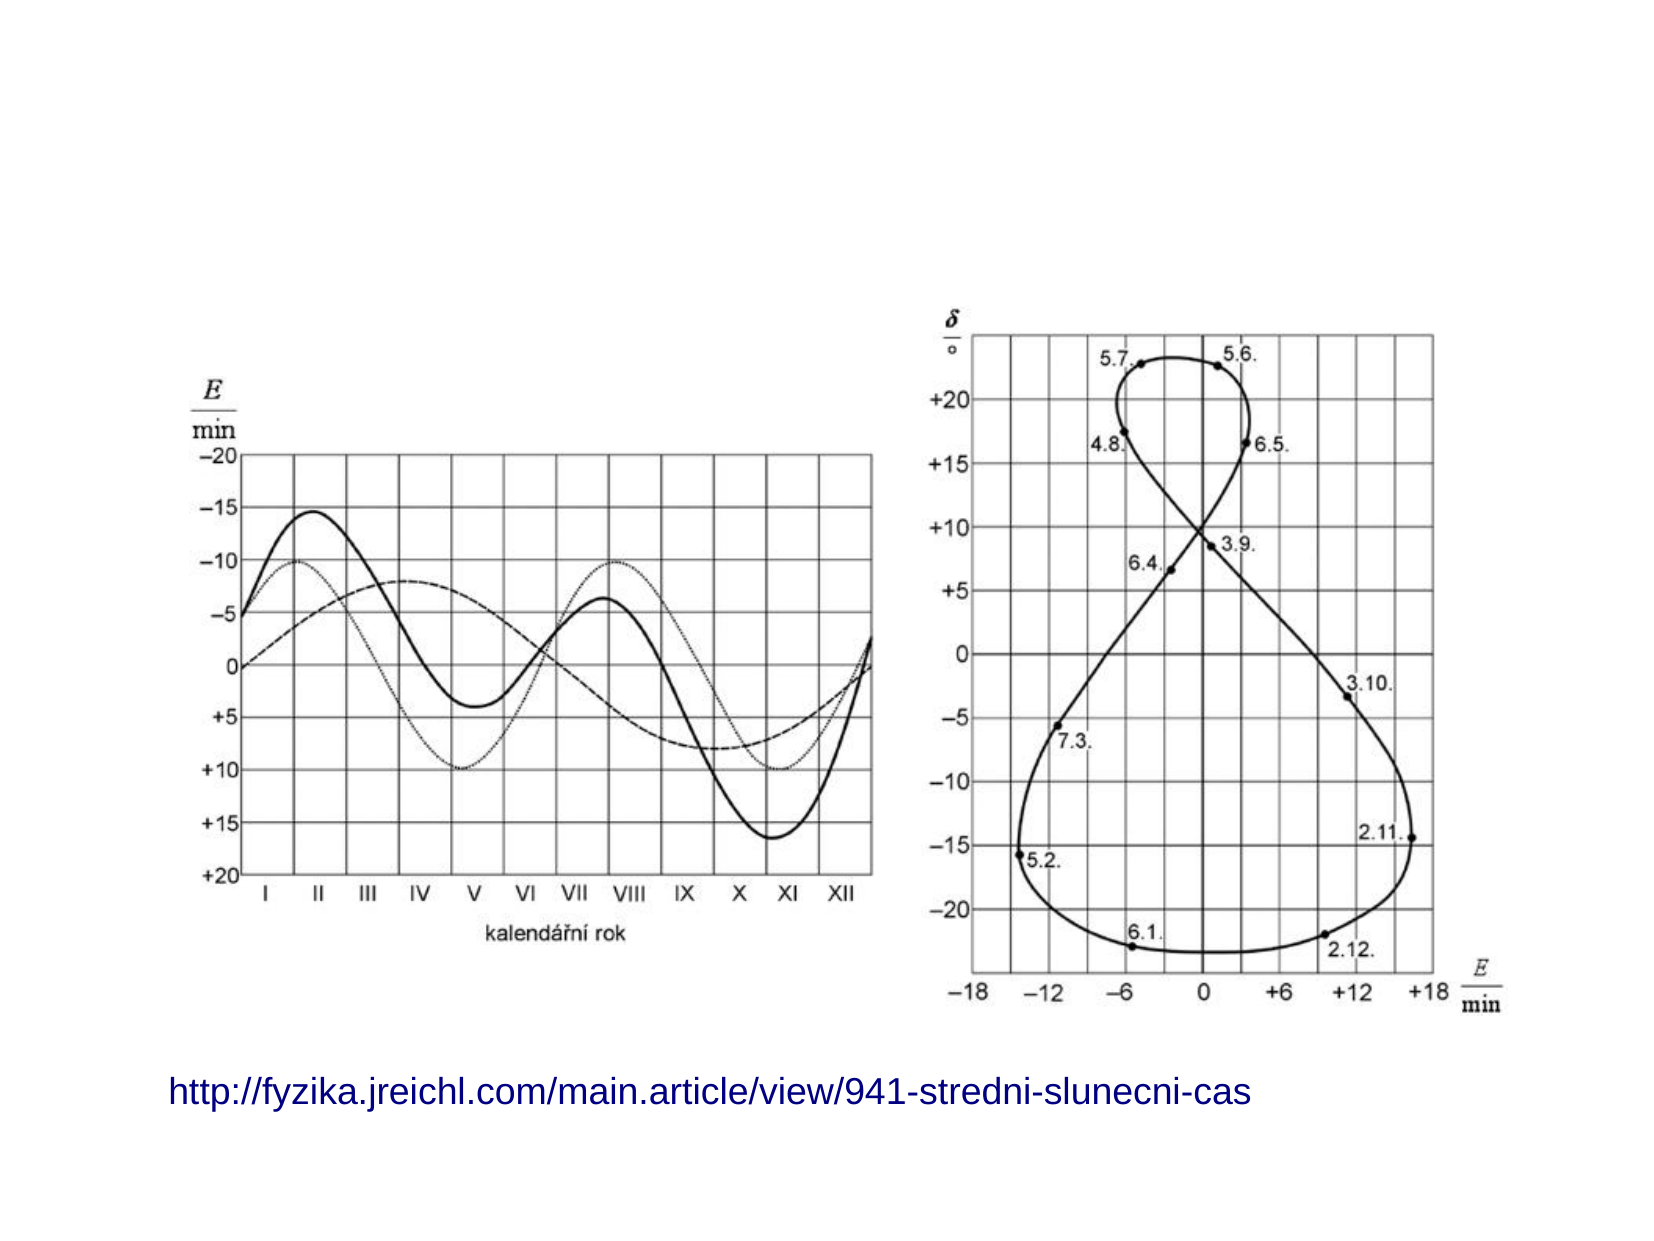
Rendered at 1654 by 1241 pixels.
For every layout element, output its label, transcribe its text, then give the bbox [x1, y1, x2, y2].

picture [189, 376, 875, 945]
picture [921, 306, 1508, 1016]
text_box http://fyzika.jreichl.com/main.article/view/941-stredni-slunecni-cas [153, 1062, 1267, 1120]
